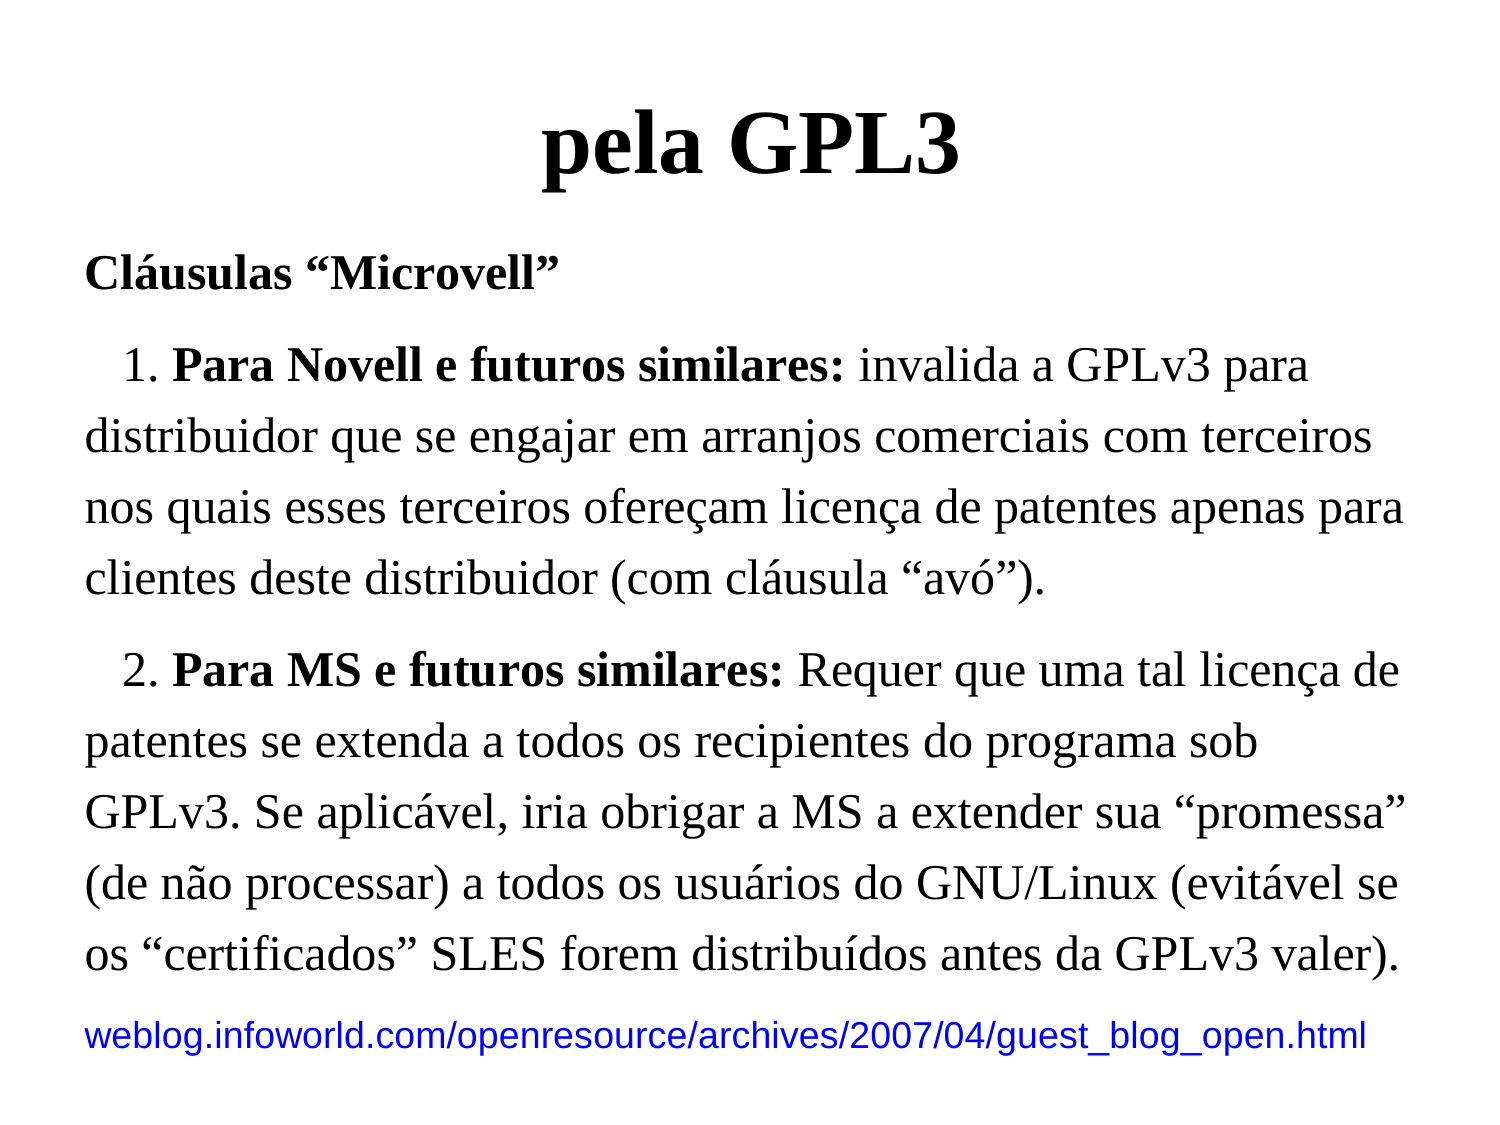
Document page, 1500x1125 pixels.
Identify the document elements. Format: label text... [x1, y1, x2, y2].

text_box Cláusulas “Microvell” 1. Para Novell e futuros similares: invalida a GPLv3 para distribuidor que se engajar em arranjos comerciais com terceiros nos quais esses terceiros ofereçam licença de patentes apenas para clientes deste distribuidor (com cláusula “avó”). 2. Para MS e futuros similares: Requer que uma tal licença de patentes se extenda a todos os recipientes do programa sob GPLv3. Se aplicável, iria obrigar a MS a extender sua “promessa” (de não processar) a todos os usuários do GNU/Linux (evitável se os “certificados” SLES forem distribuídos antes da GPLv3 valer). weblog.infoworld.com/openresource/archives/2007/04/guest_blog_open.html [84, 229, 1421, 1060]
title pela GPL3 [87, 62, 1416, 223]
